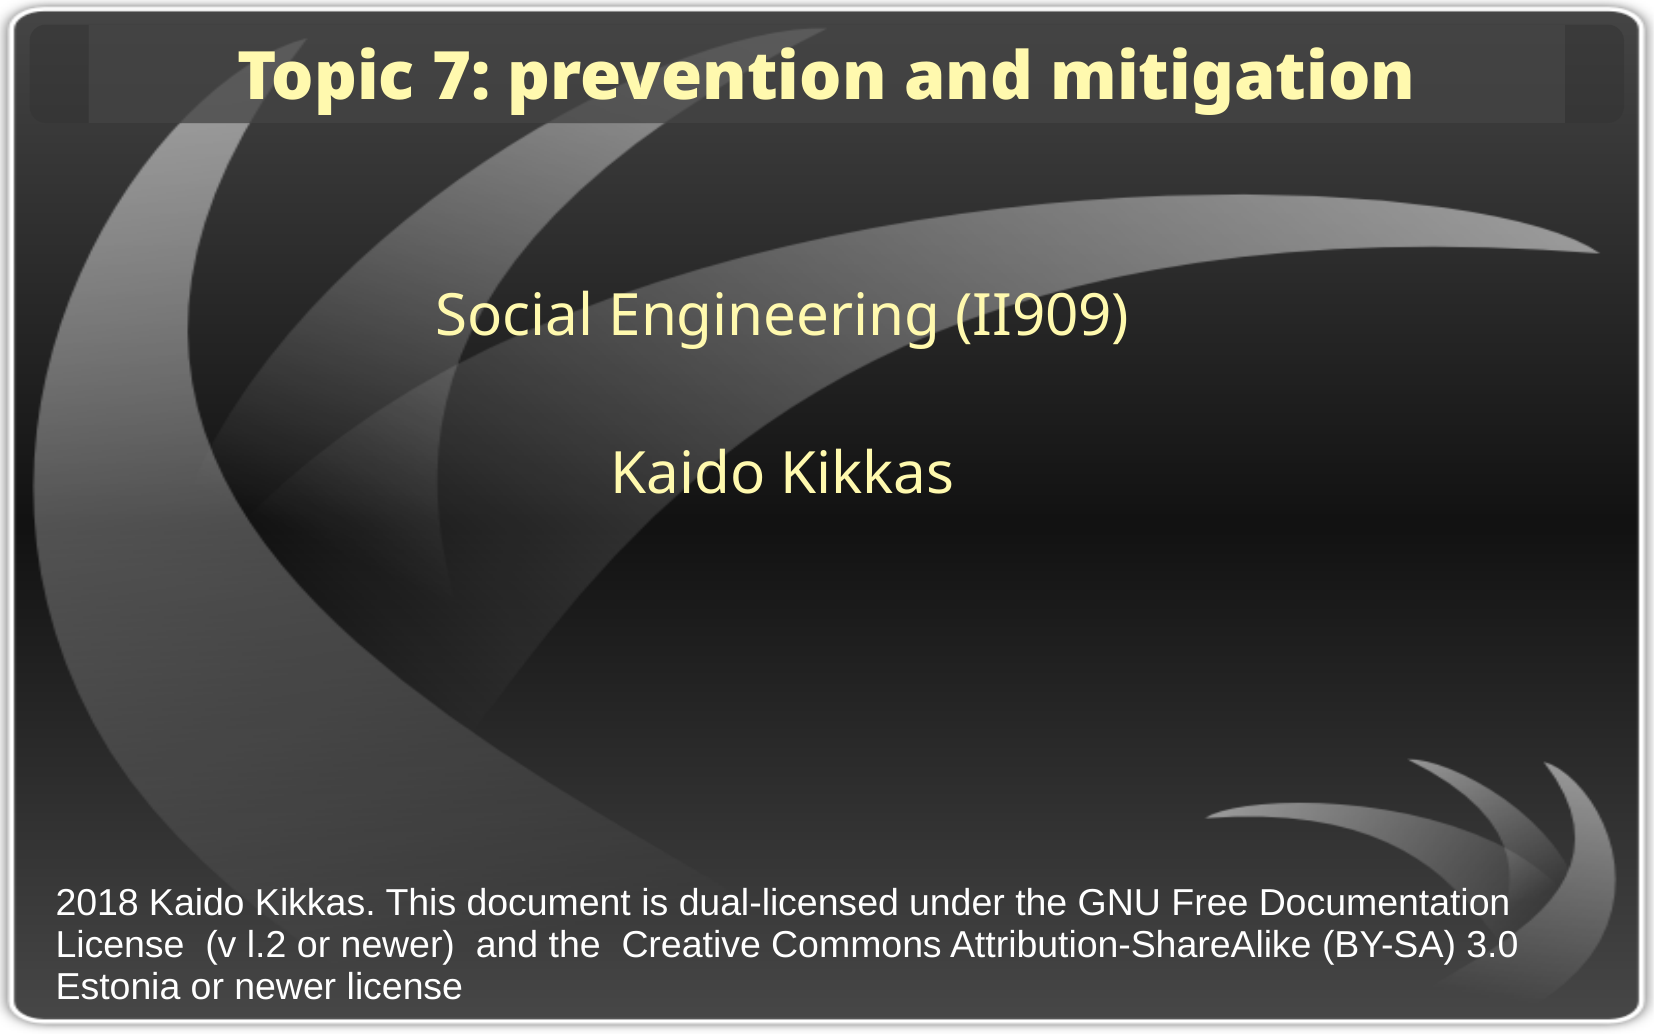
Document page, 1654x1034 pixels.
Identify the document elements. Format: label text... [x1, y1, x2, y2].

subtitle [82, 172, 1571, 772]
text_box 2018 Kaido Kikkas. This document is dual-licensed under the GNU Free Documentation License (v l.2 or newer) and the Creative Commons Attribution-ShareAlike (BY-SA) 3.0 Estonia or newer license [40, 874, 1654, 1015]
title Topic 7: prevention and mitigation [88, 24, 1565, 124]
picture [0, 0, 1654, 1034]
text_box Social Engineering (II909) Kaido Kikkas [177, 265, 1388, 798]
